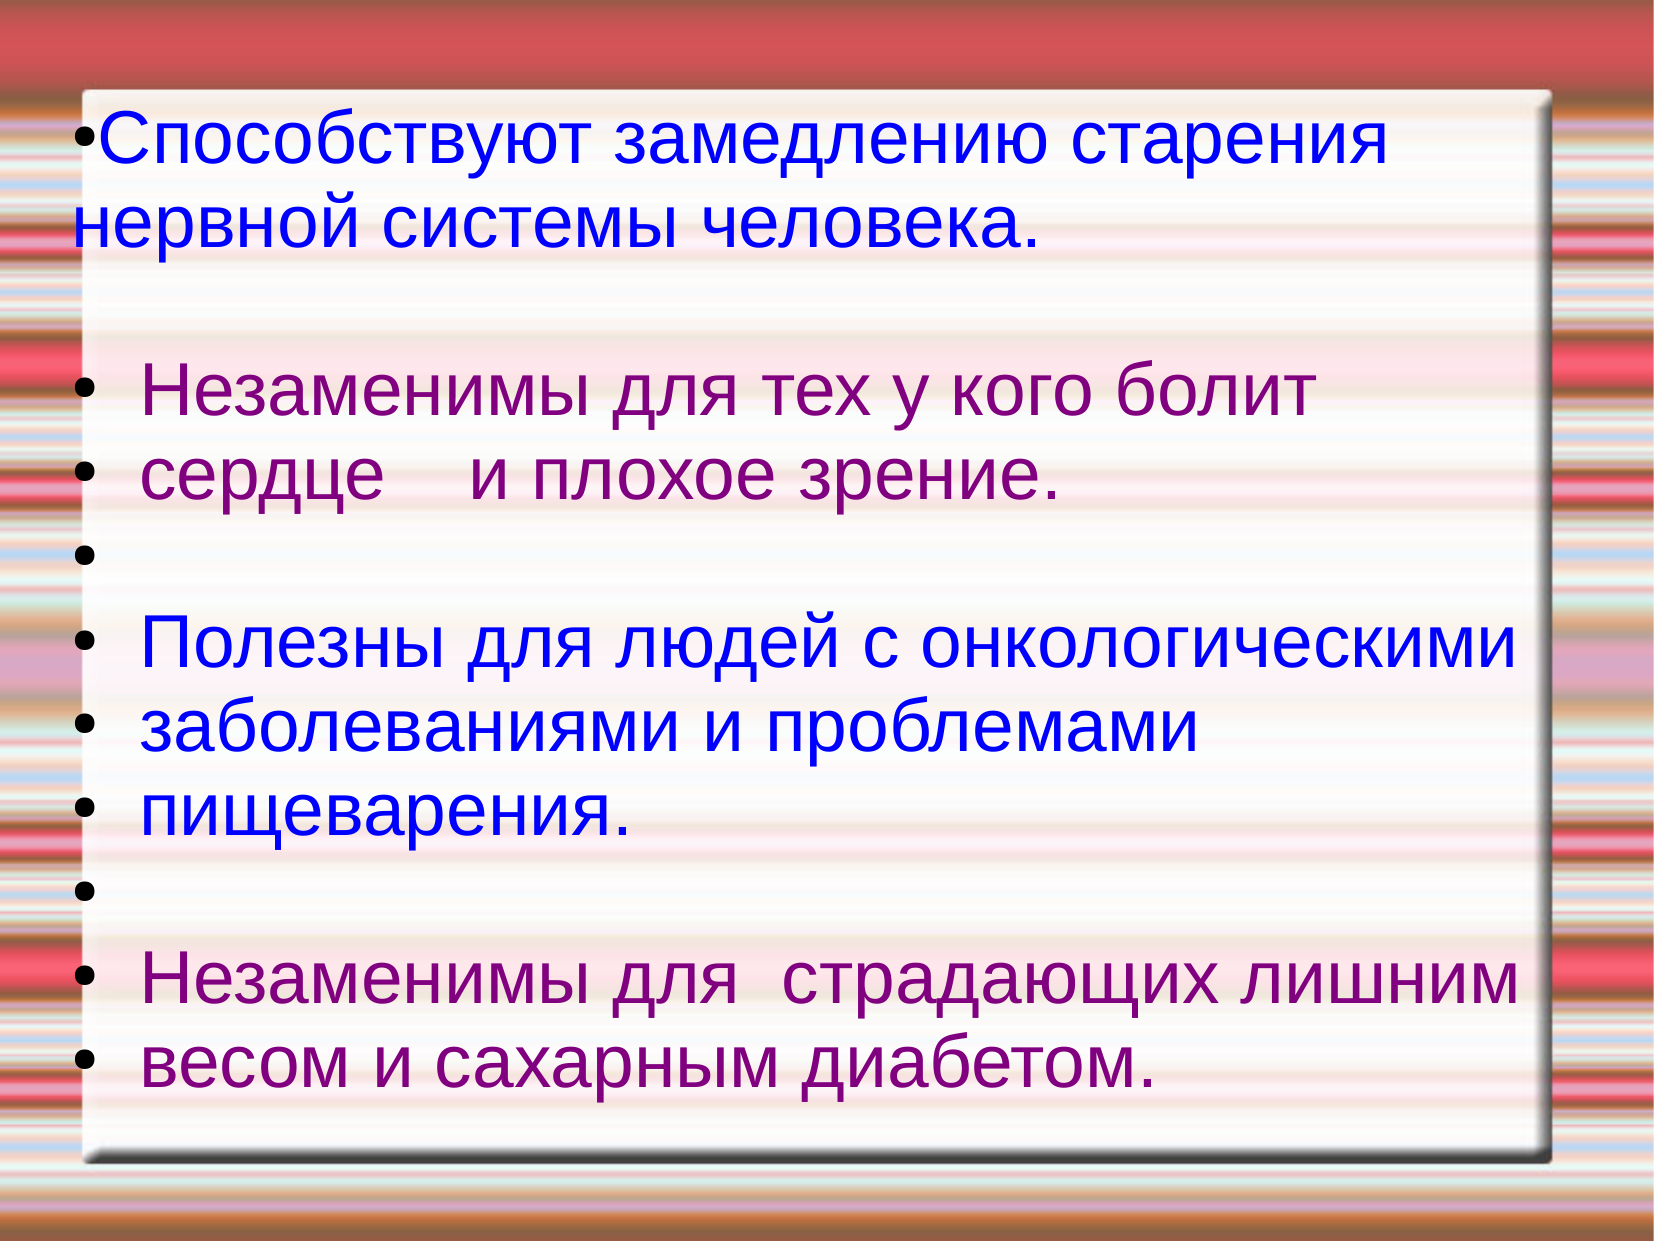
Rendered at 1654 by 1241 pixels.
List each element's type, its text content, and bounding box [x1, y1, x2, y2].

text_box Способствуют замедлению старения нервной системы человека. Незаменимы для тех у кого болит сердце и плохое зрение. Полезны для людей с онкологическими заболеваниями и проблемами пищеварения. Незаменимы для страдающих лишним весом и сахарным диабетом. [56, 88, 1609, 1112]
